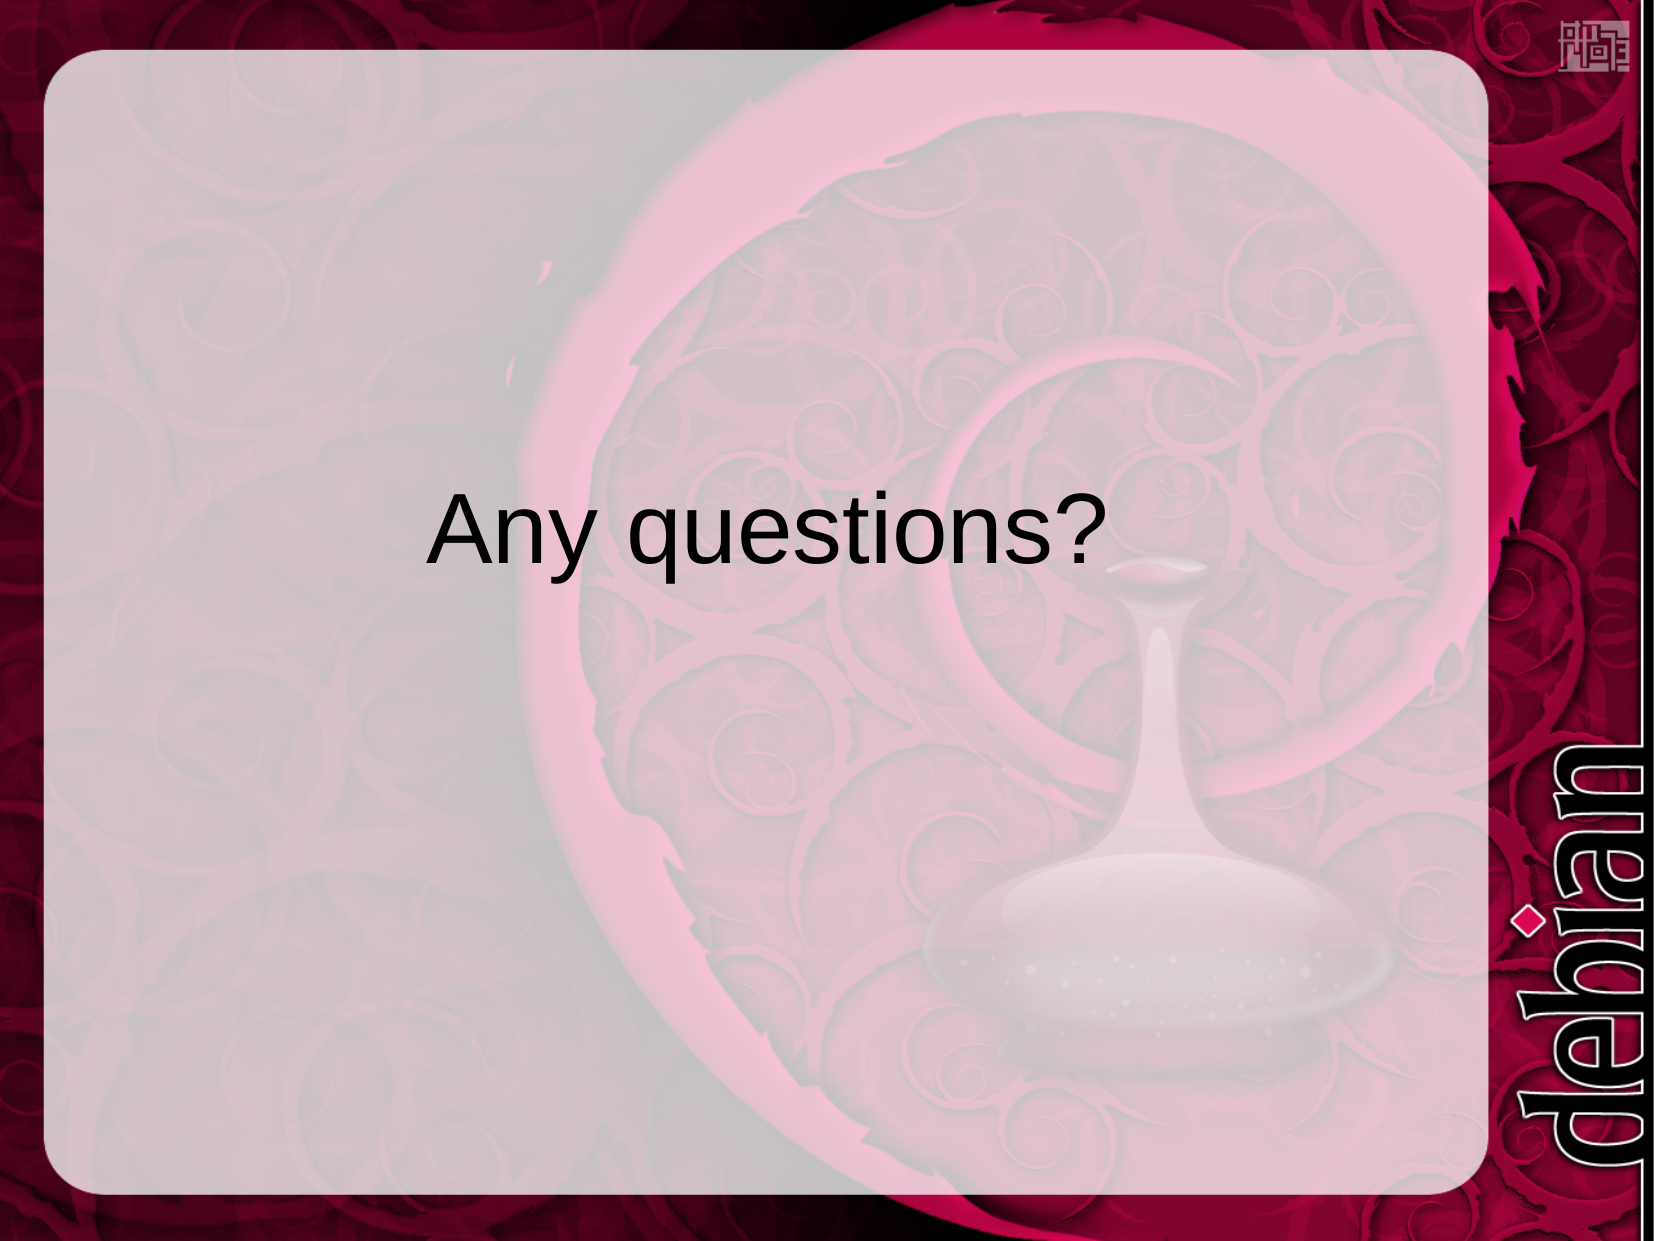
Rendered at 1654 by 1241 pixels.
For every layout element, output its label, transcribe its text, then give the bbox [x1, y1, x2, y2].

picture [0, 0, 1654, 1241]
subtitle Any questions? [59, 49, 1477, 1010]
